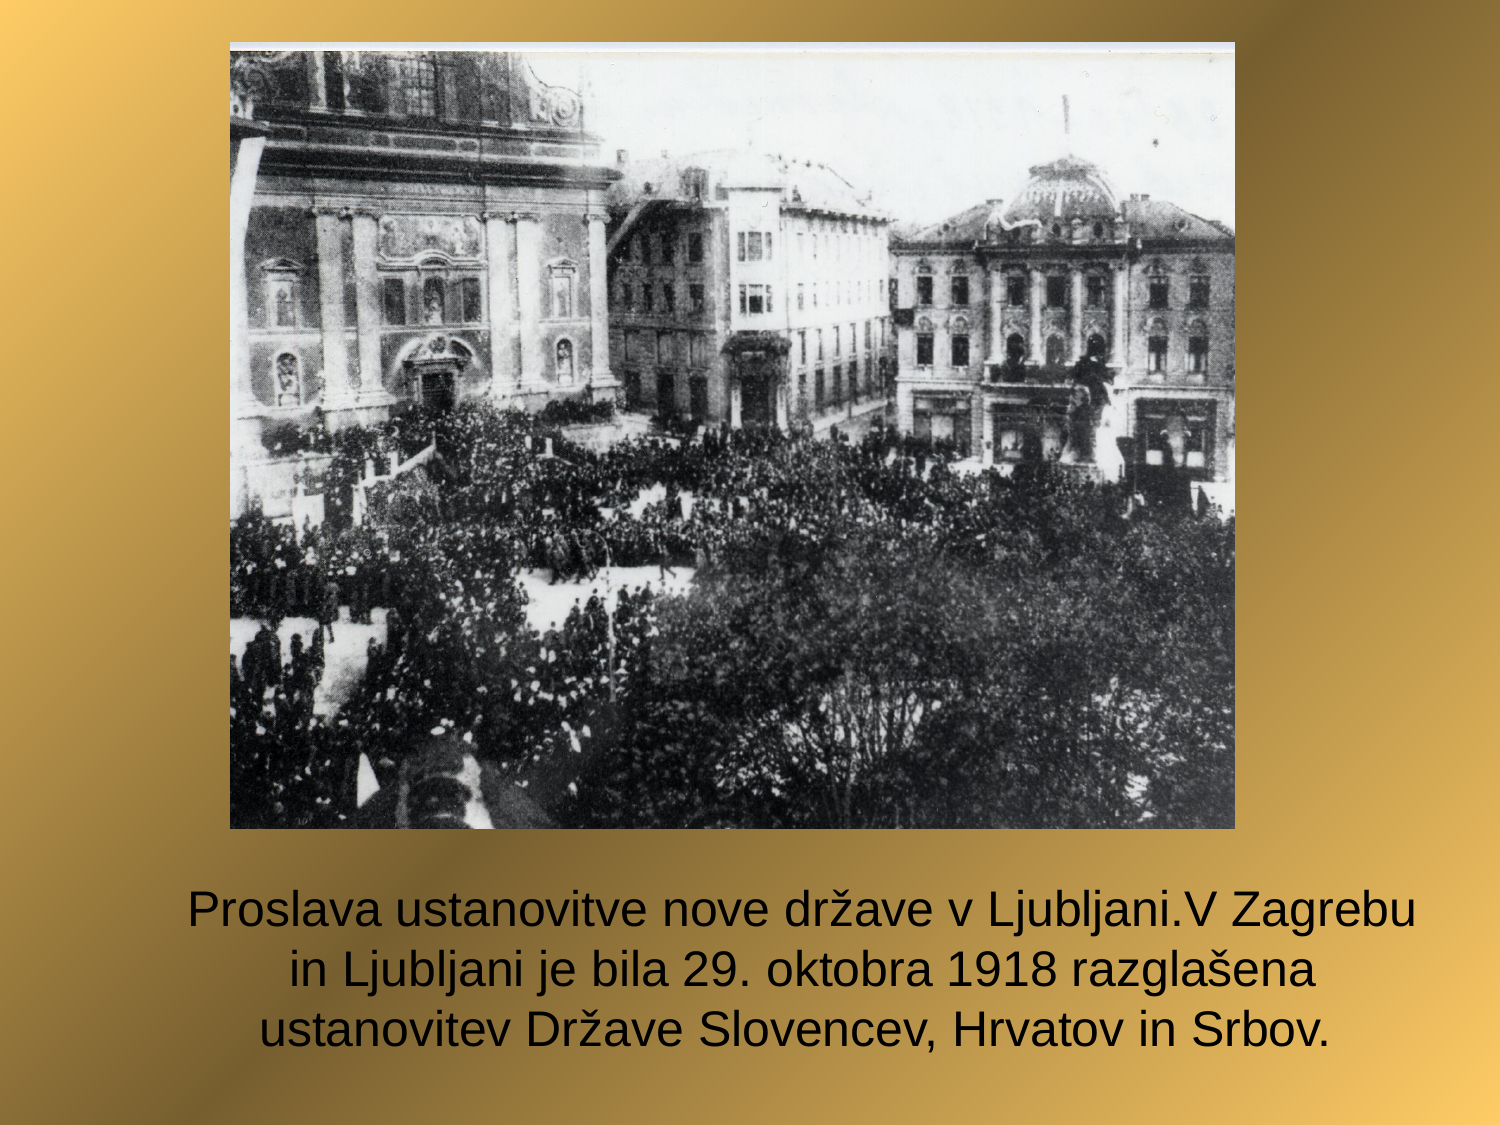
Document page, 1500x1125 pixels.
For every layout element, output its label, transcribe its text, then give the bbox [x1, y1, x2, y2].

text_box Proslava ustanovitve nove države v Ljubljani.V Zagrebu in Ljubljani je bila 29. oktobra 1918 razglašena ustanovitev Države Slovencev, Hrvatov in Srbov. [171, 869, 1435, 1065]
picture [230, 42, 1235, 829]
